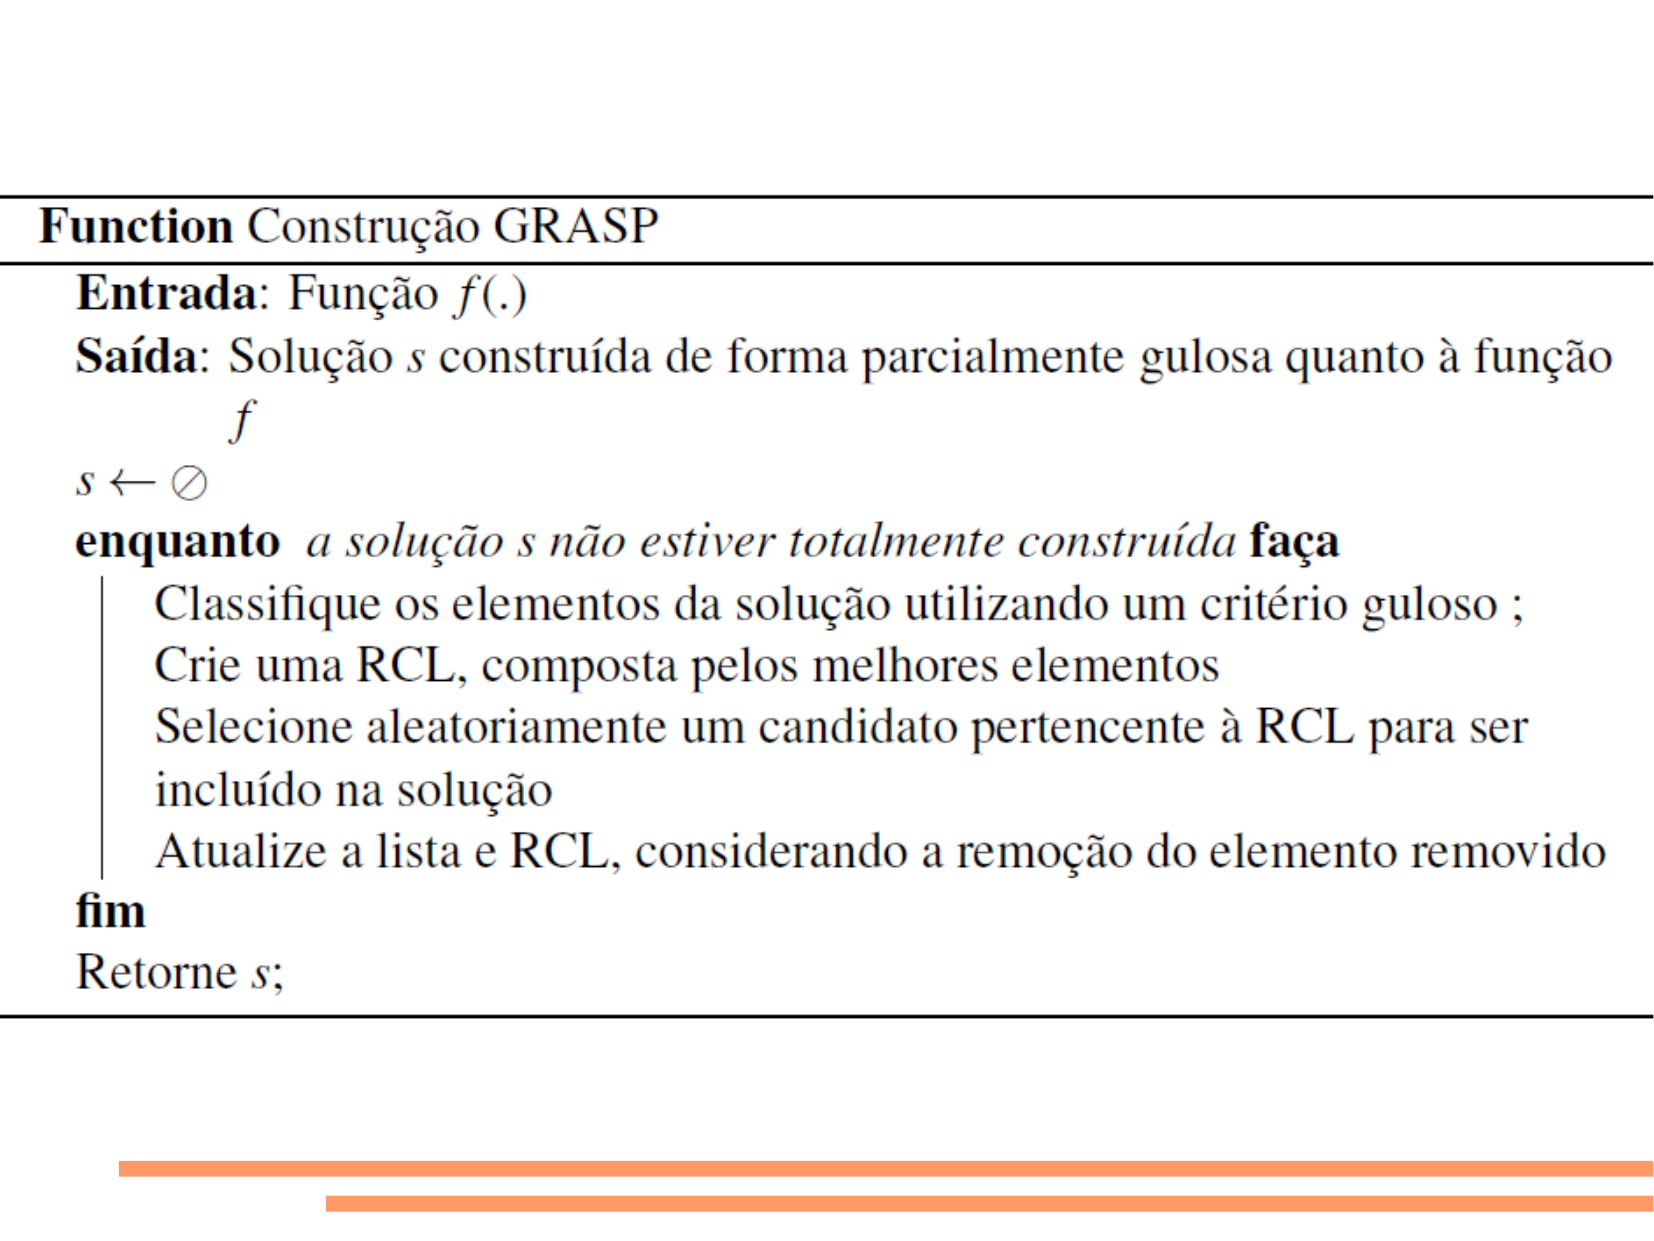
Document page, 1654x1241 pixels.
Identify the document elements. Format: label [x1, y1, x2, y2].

picture [0, 178, 1654, 1031]
